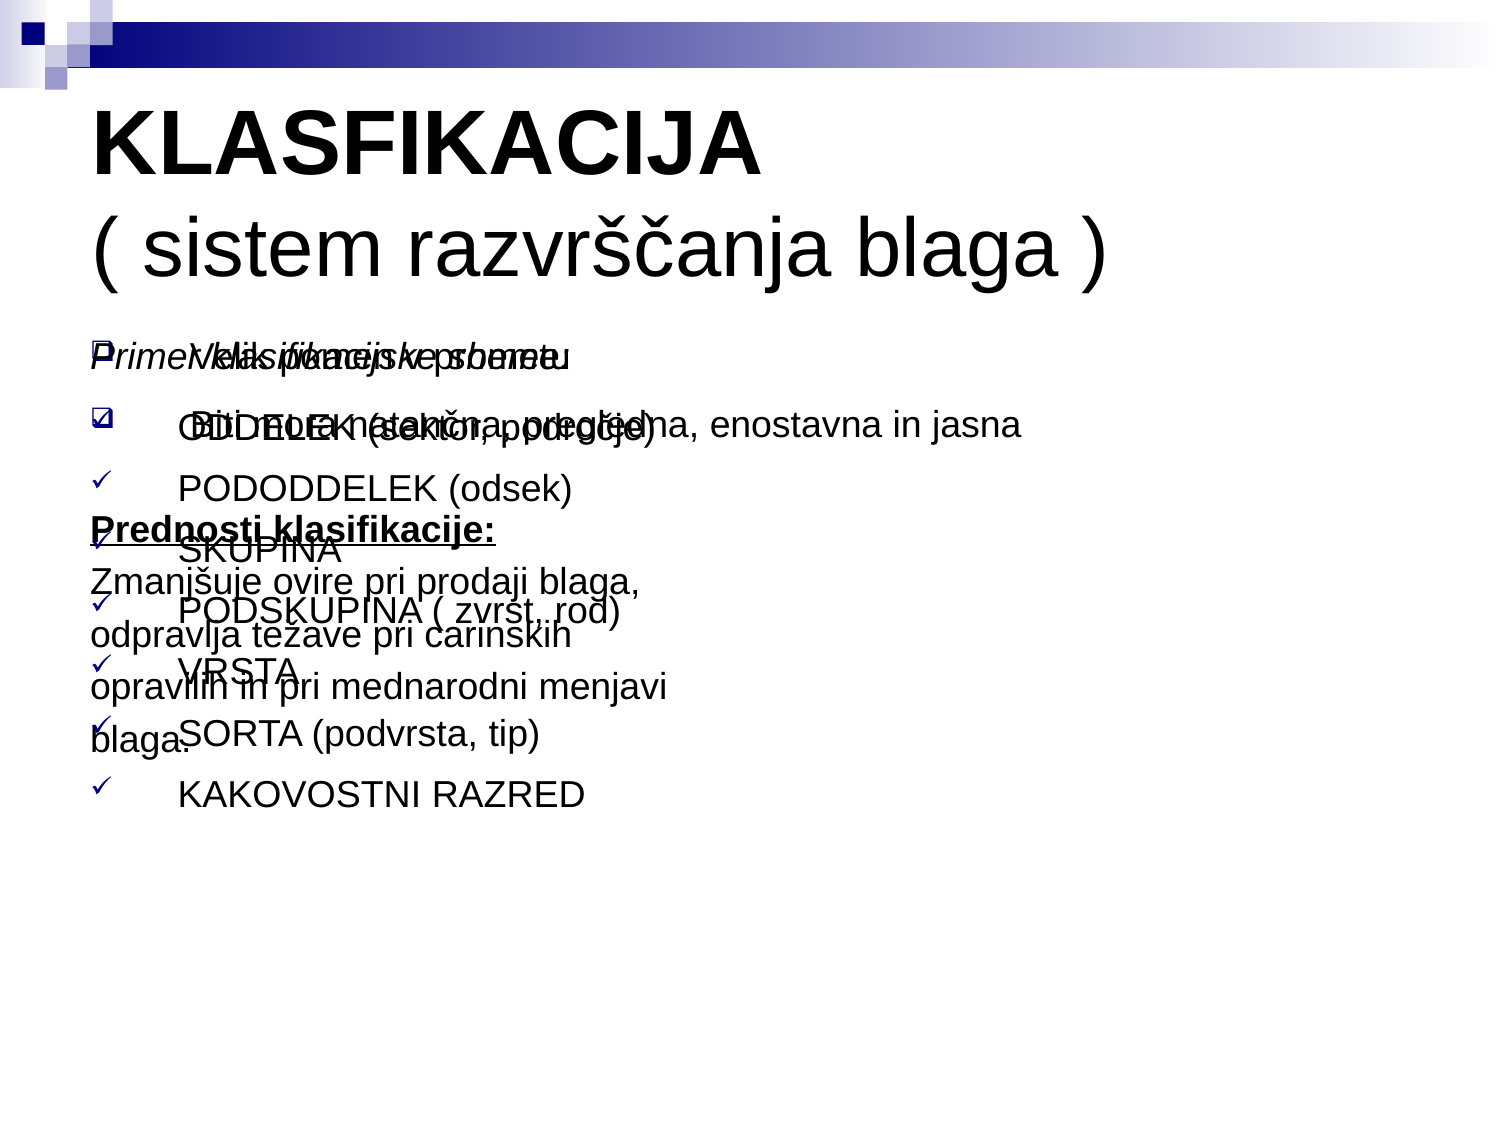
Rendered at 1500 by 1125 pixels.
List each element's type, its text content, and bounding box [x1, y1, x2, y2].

list Primer klasifikacijske sheme: ODDELEK (sektor, področje) PODODDELEK (odsek) SKUPINA PODSKUPINA ( zvrst, rod) VRSTA SORTA (podvrsta, tip) KAKOVOSTNI RAZRED [75, 324, 1425, 963]
title KLASFIKACIJA ( sistem razvrščanja blaga ) [76, 125, 1427, 351]
